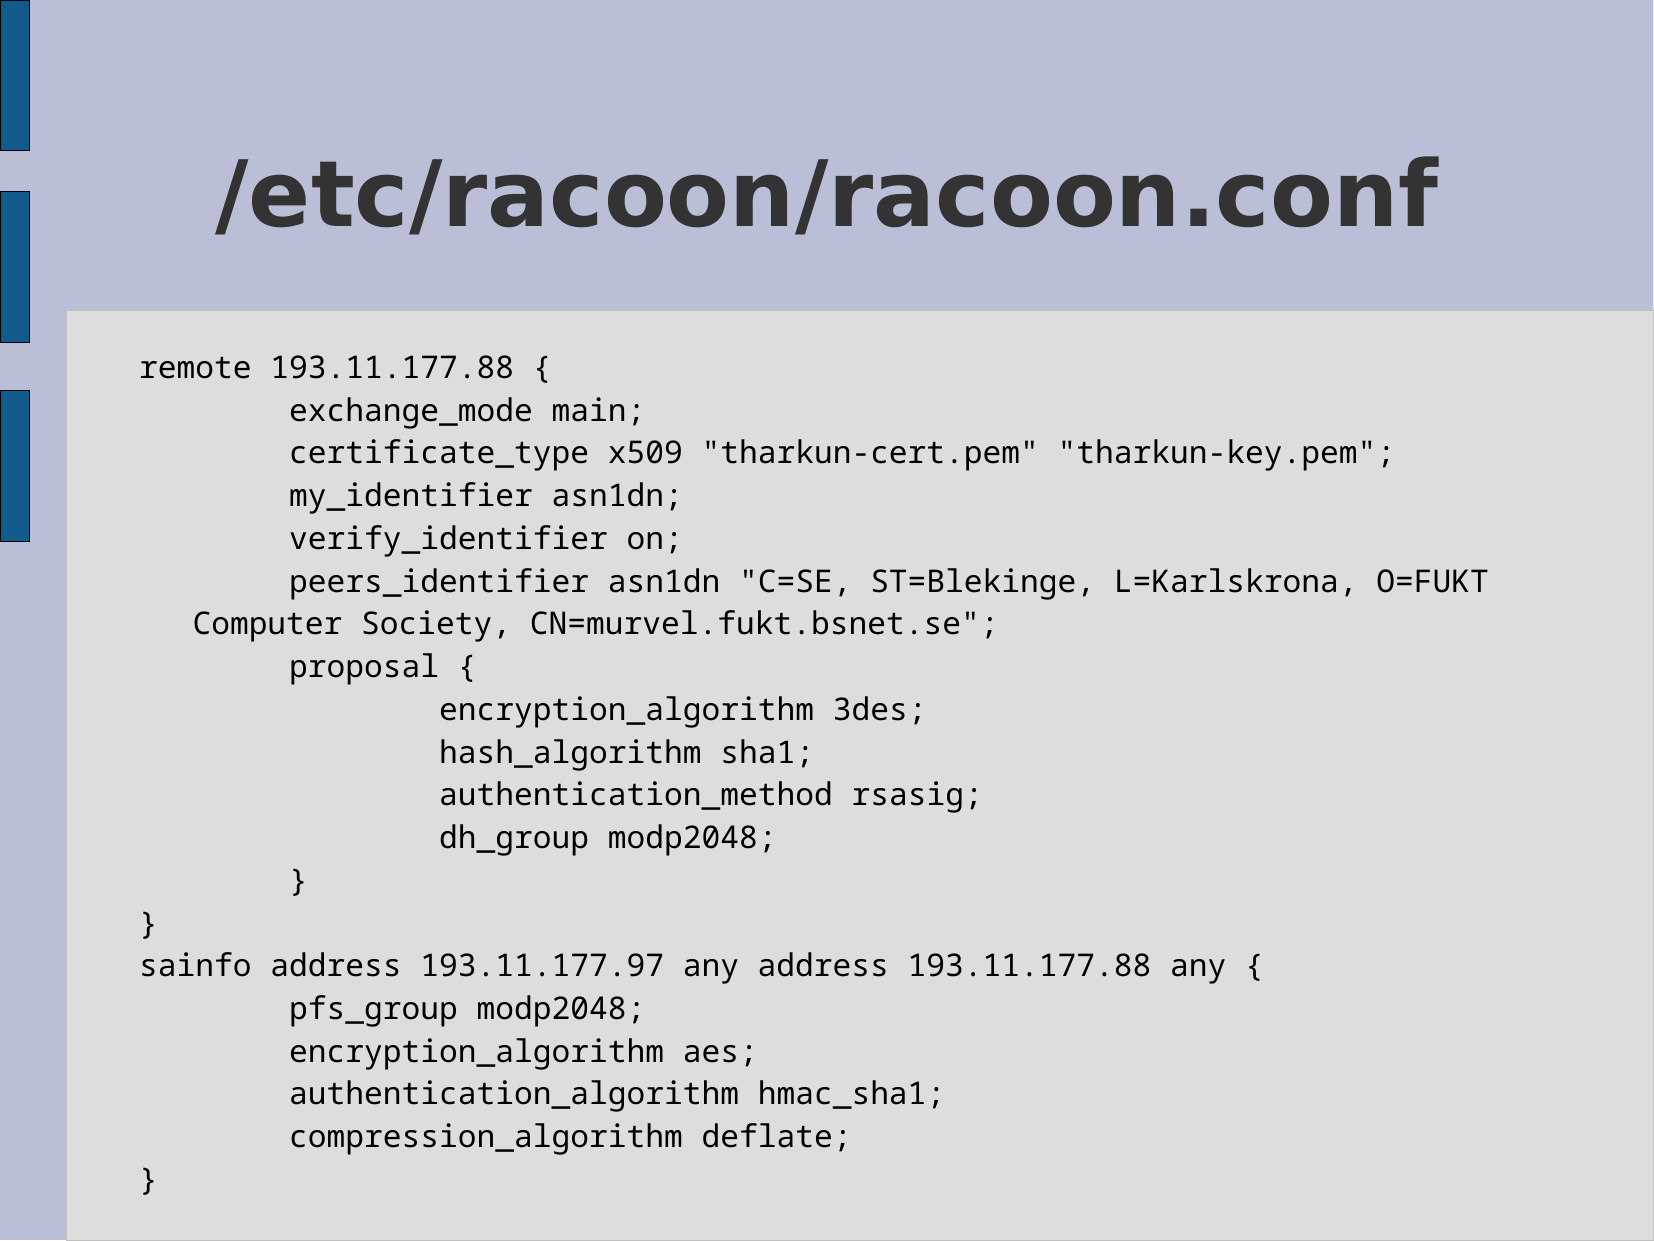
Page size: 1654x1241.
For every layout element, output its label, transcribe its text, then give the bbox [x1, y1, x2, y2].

list remote 193.11.177.88 { exchange_mode main; certificate_type x509 "tharkun-cert.pem" "tharkun-key.pem"; my_identifier asn1dn; verify_identifier on; peers_identifier asn1dn "C=SE, ST=Blekinge, L=Karlskrona, O=FUKT Computer Society, CN=murvel.fukt.bsnet.se"; proposal { encryption_algorithm 3des; hash_algorithm sha1; authentication_method rsasig; dh_group modp2048; } } sainfo address 193.11.177.97 any address 193.11.177.88 any { pfs_group modp2048; encryption_algorithm aes; authentication_algorithm hmac_sha1; compression_algorithm deflate; } [121, 344, 1534, 1205]
title /etc/racoon/racoon.conf [121, 91, 1534, 299]
